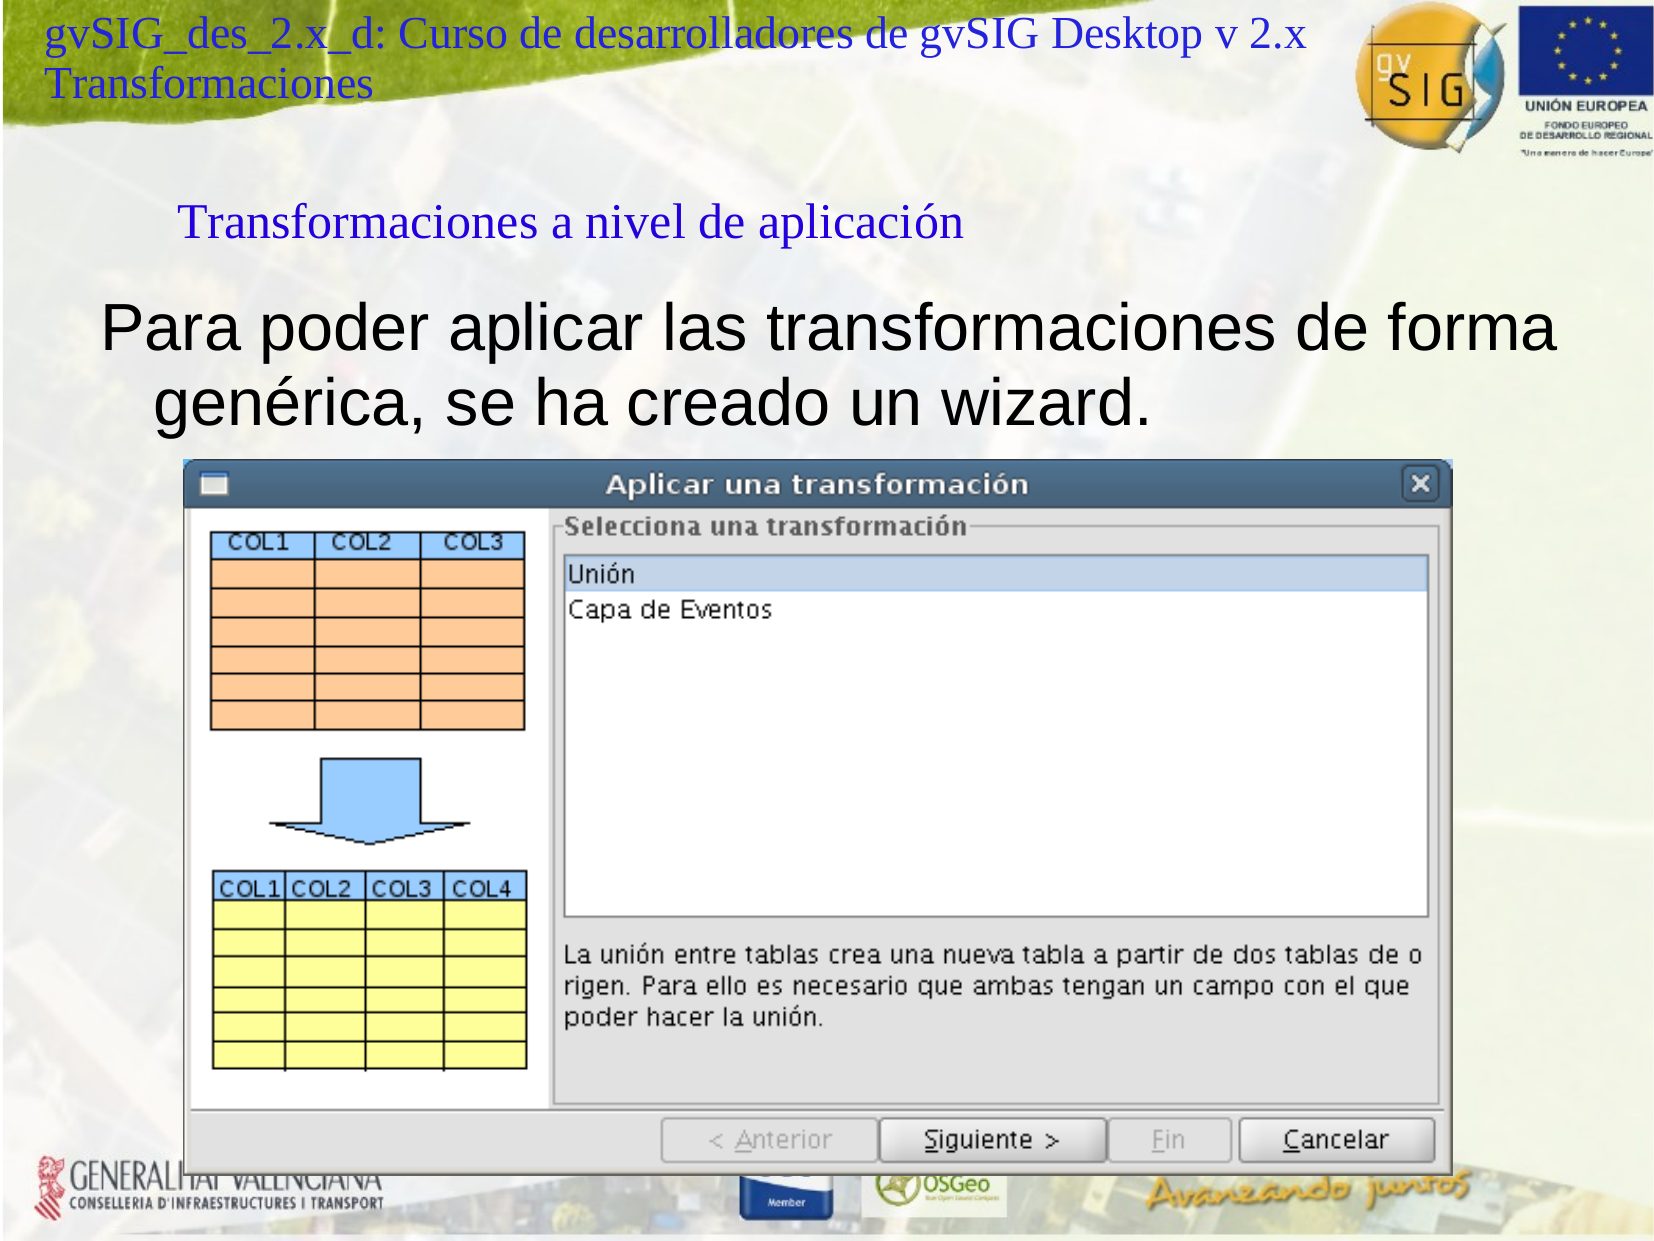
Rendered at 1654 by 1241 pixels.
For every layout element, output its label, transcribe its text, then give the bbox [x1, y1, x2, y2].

title Transformaciones a nivel de aplicación [177, 88, 1329, 290]
list Para poder aplicar las transformaciones de forma genérica, se ha creado un wizard. [82, 290, 1571, 946]
picture [2, 0, 1654, 1241]
